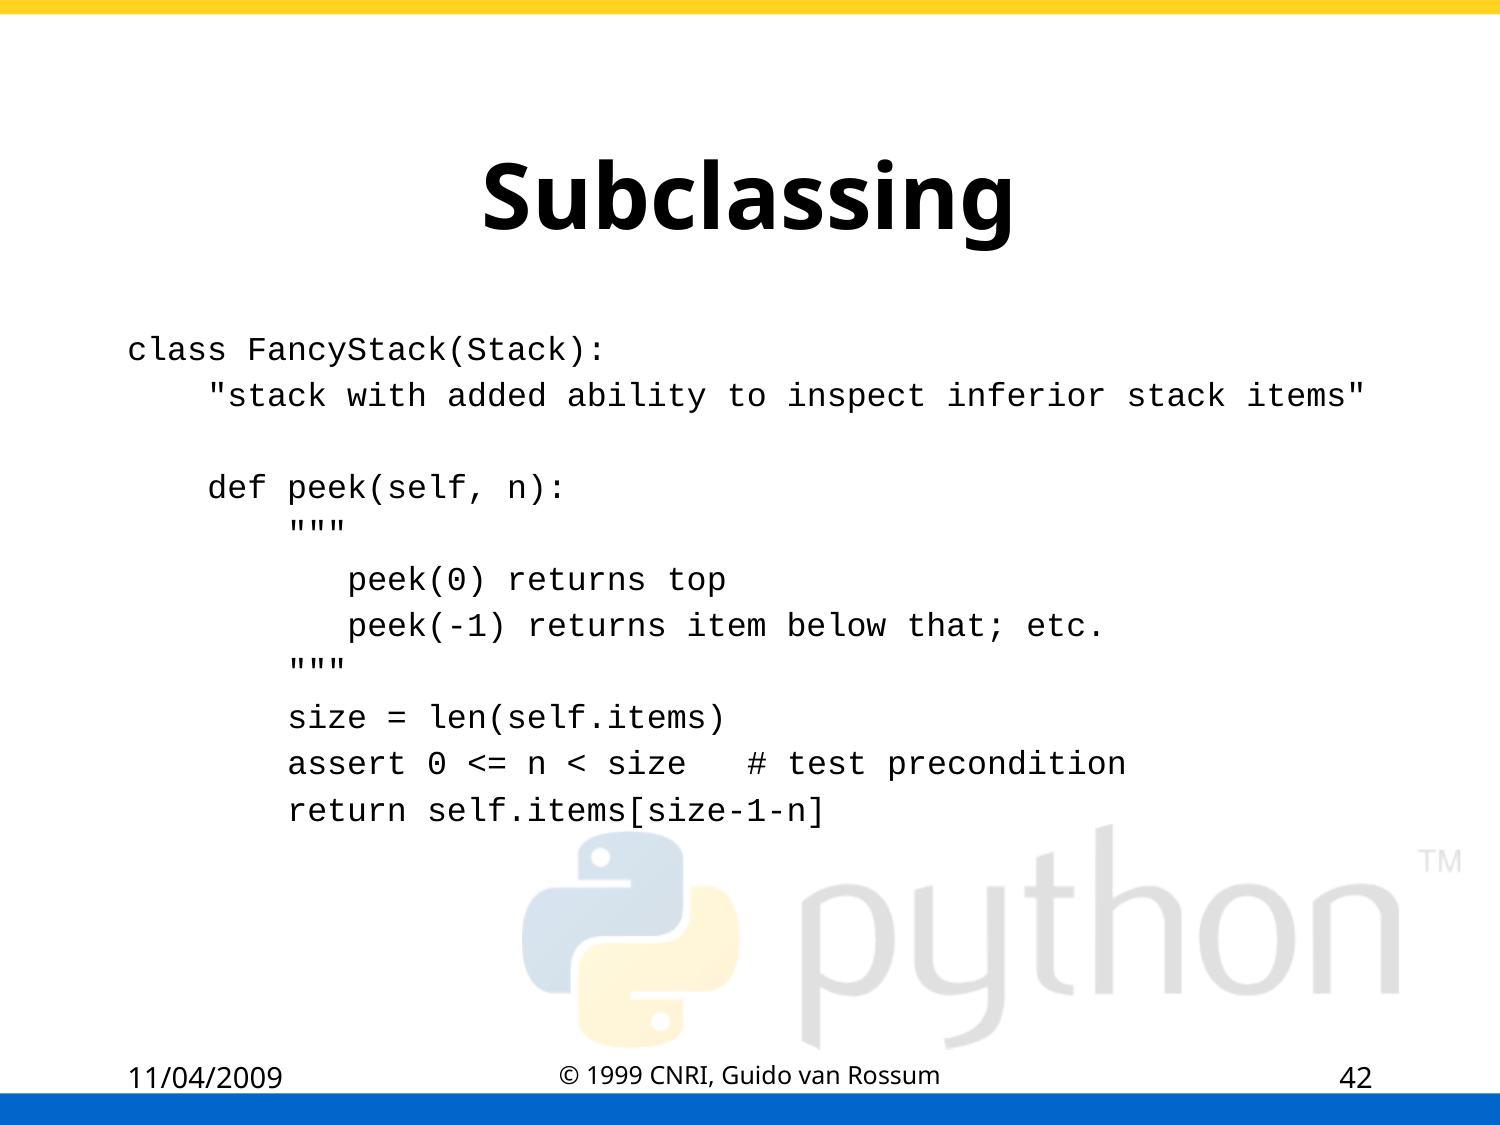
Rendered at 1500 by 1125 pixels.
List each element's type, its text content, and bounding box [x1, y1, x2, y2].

title Subclassing [112, 99, 1388, 288]
list class FancyStack(Stack): "stack with added ability to inspect inferior stack items" def peek(self, n): """ peek(0) returns top peek(-1) returns item below that; etc. """ size = len(self.items) assert 0 <= n < size # test precondition return self.items[size-1-n] [112, 324, 1388, 1001]
